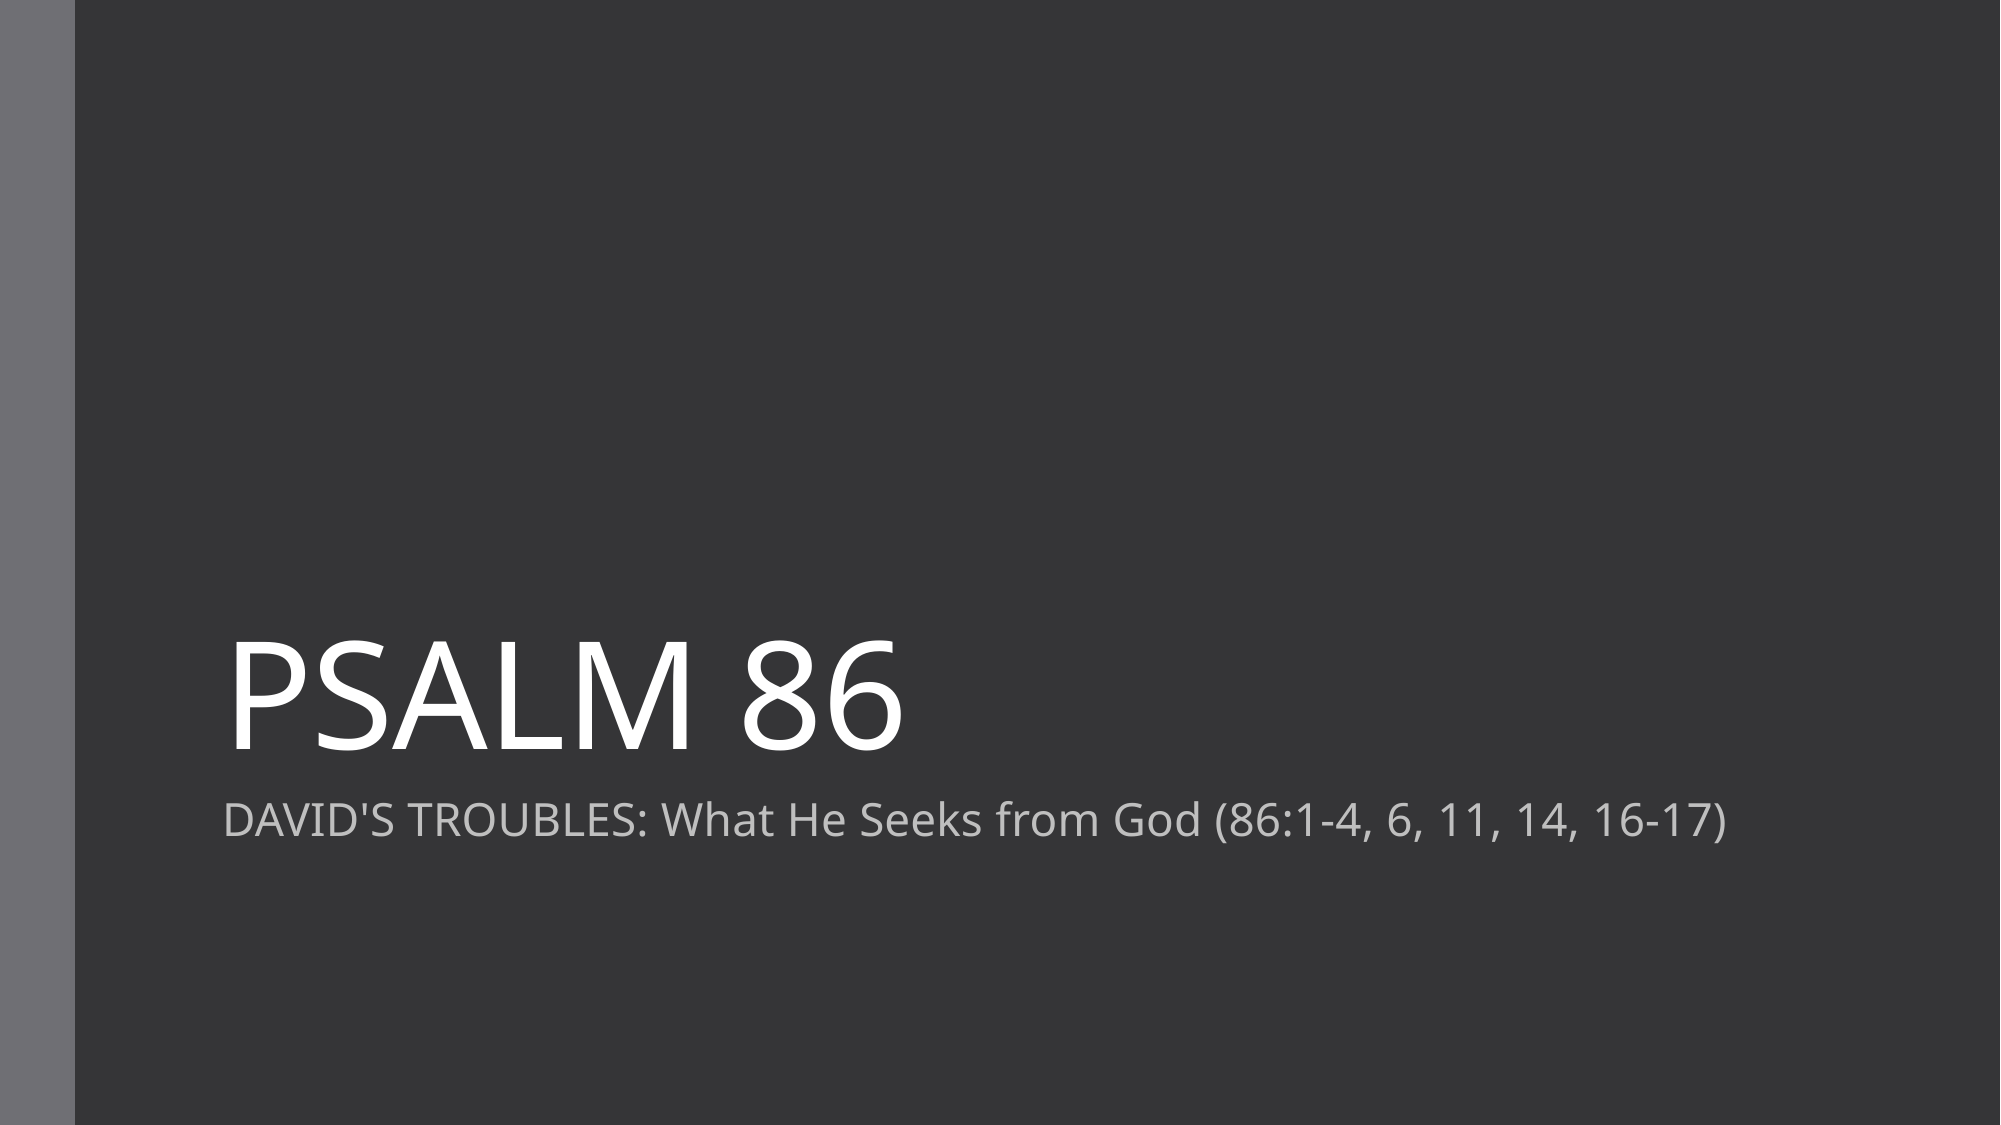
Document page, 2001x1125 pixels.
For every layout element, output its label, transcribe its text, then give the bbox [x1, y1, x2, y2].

subtitle DAVID'S TROUBLES: What He Seeks from God (86:1-4, 6, 11, 14, 16-17) [206, 787, 1752, 1066]
title PSALM 86 [206, 124, 1752, 787]
